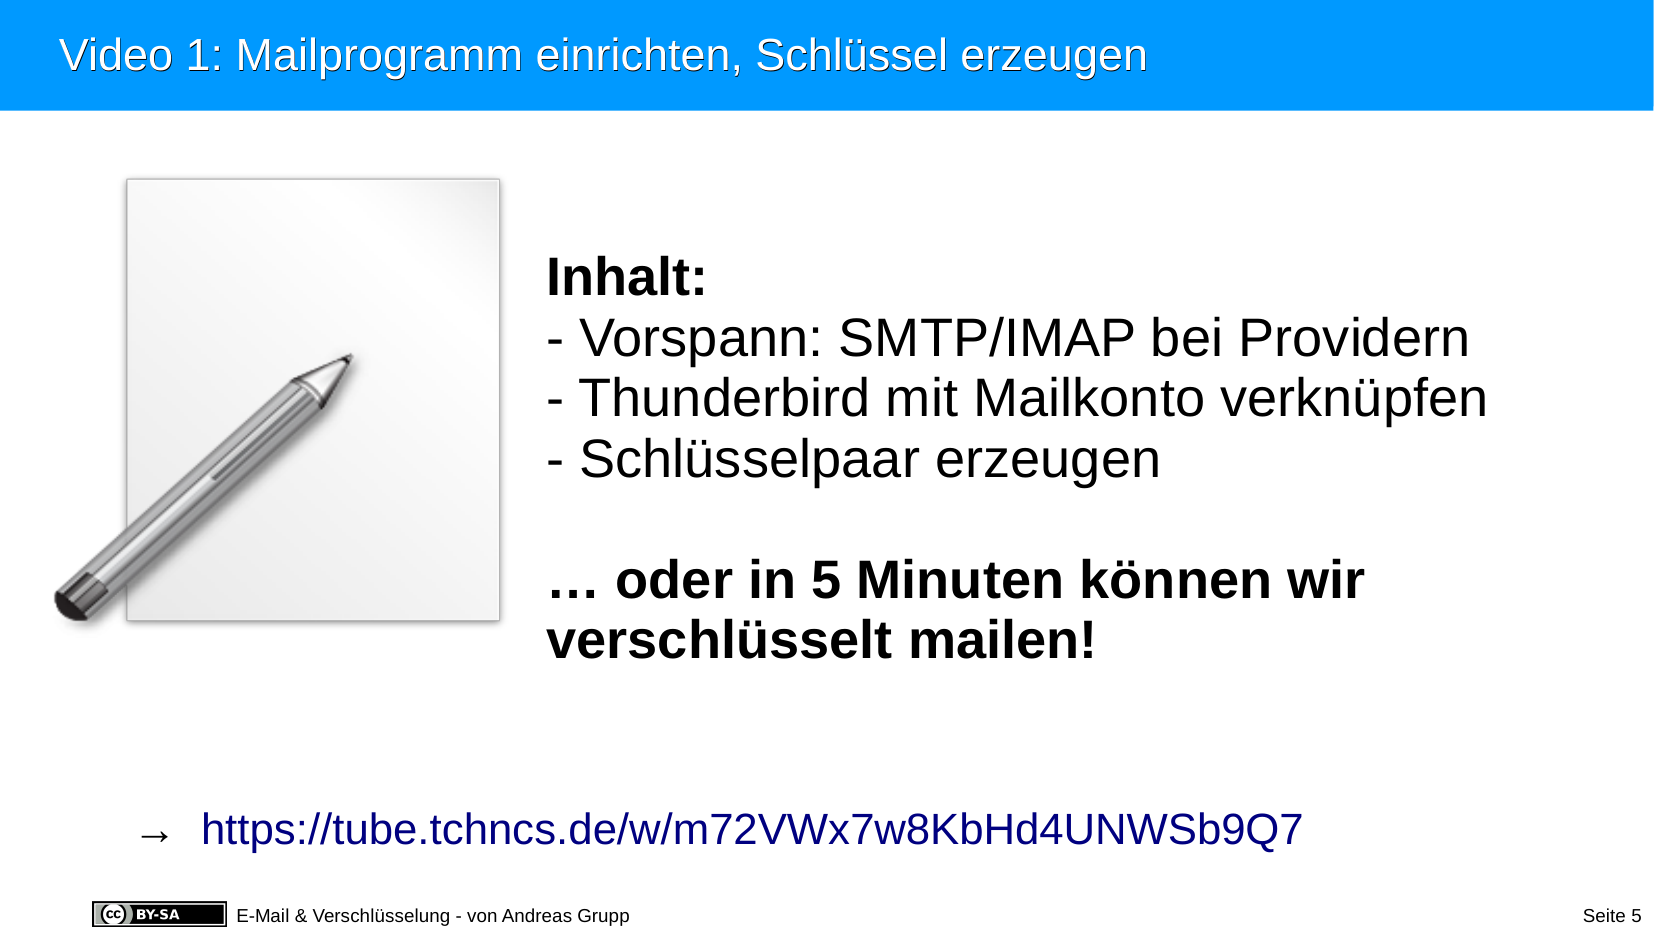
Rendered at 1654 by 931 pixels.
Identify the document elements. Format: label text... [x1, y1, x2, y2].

text_box Inhalt: - Vorspann: SMTP/IMAP bei Providern - Thunderbird mit Mailkonto verknüpfen - Schlüsselpaar erzeugen … oder in 5 Minuten können wir verschlüsselt mailen! [531, 239, 1565, 678]
title Video 1: Mailprogramm einrichten, Schlüssel erzeugen [59, 21, 1506, 89]
text_box → https://tube.tchncs.de/w/m72VWx7w8KbHd4UNWSb9Q7 [118, 797, 1595, 861]
picture [42, 159, 575, 638]
picture [92, 901, 227, 927]
